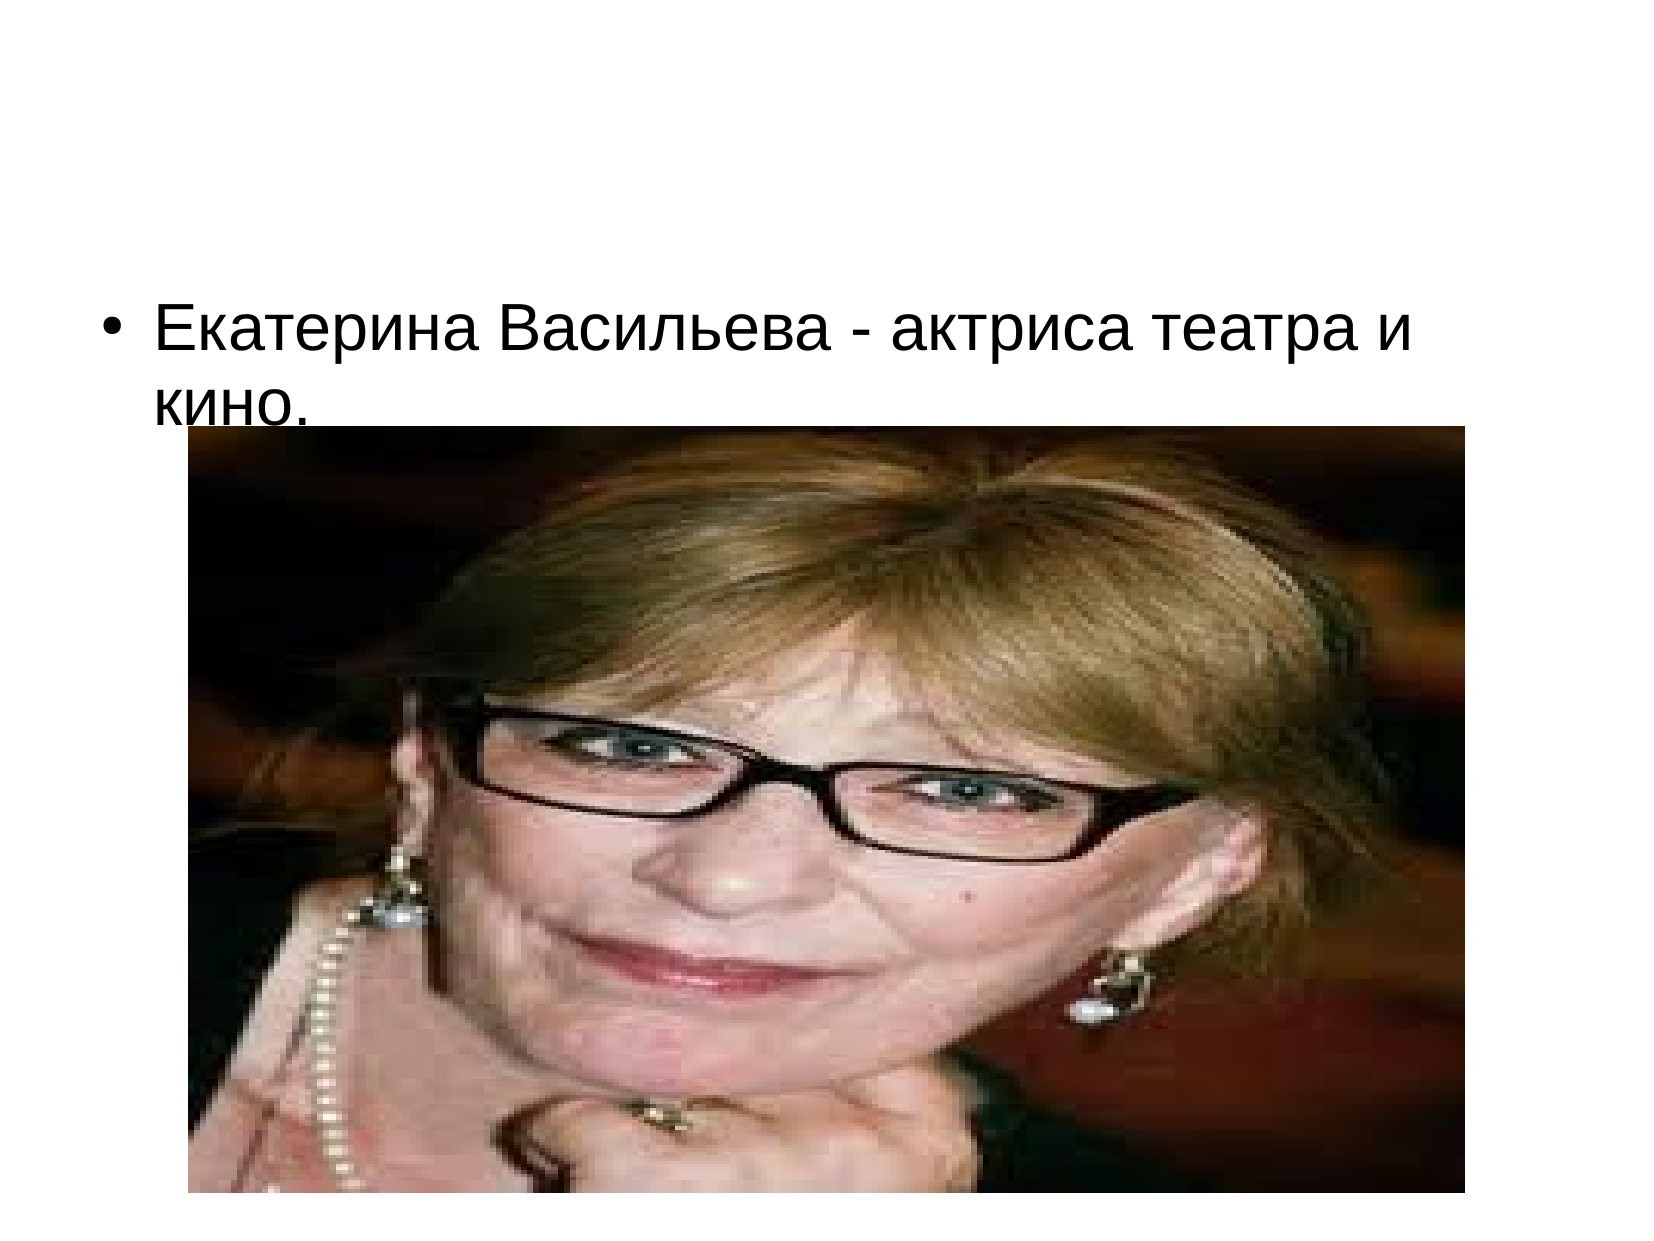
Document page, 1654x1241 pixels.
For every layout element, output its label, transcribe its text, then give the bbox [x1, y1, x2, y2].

list Екатерина Васильева - актриса театра и кино. [82, 290, 1571, 1109]
picture [188, 426, 1465, 1193]
